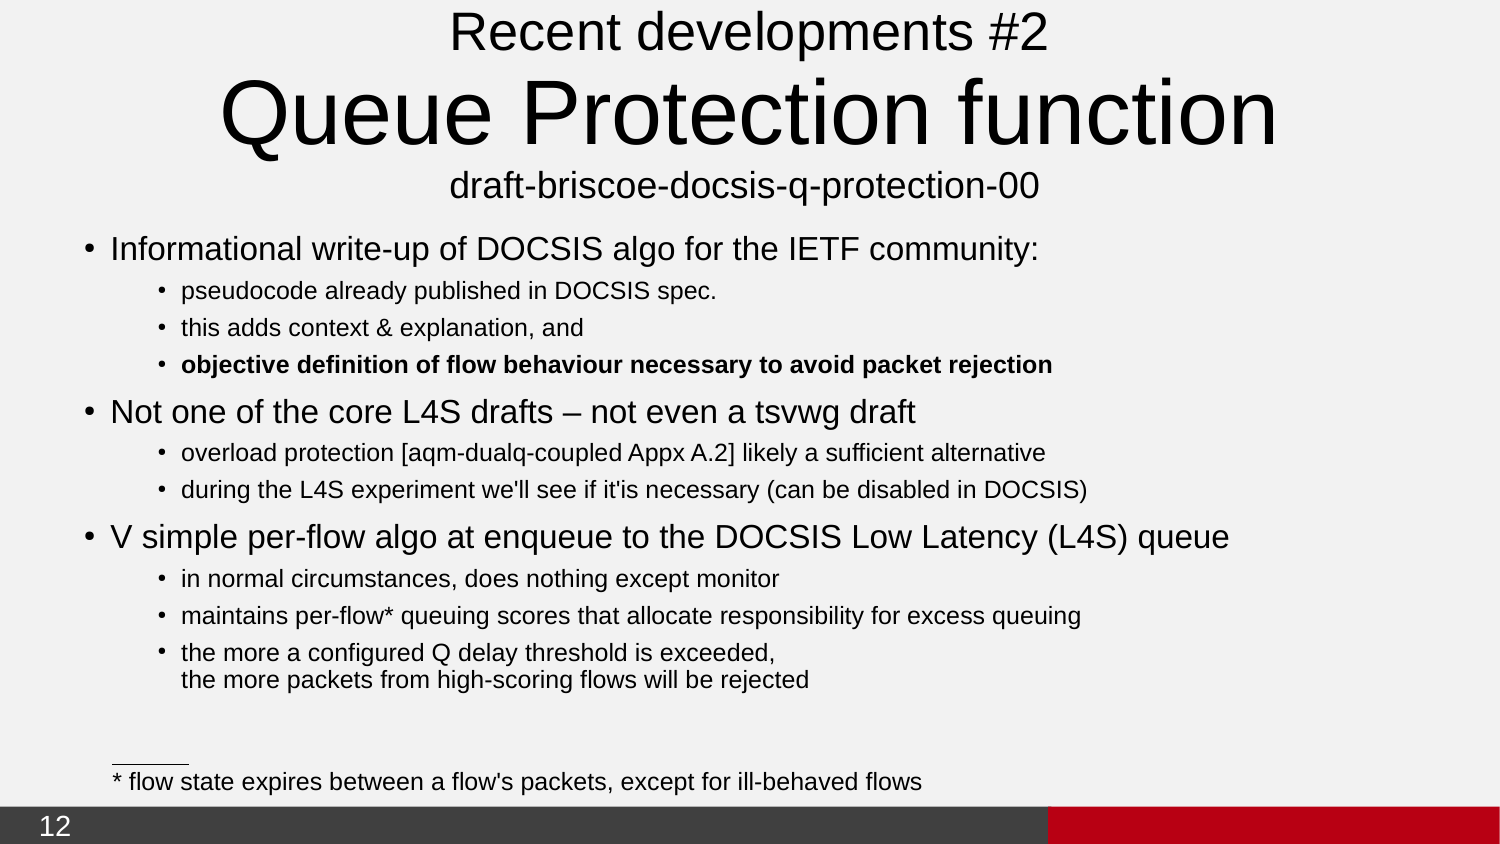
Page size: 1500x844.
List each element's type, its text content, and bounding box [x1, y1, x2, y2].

list Informational write-up of DOCSIS algo for the IETF community: pseudocode already published in DOCSIS spec. this adds context & explanation, and objective definition of flow behaviour necessary to avoid packet rejection Not one of the core L4S drafts – not even a tsvwg draft overload protection [aqm-dualq-coupled Appx A.2] likely a sufficient alternative during the L4S experiment we'll see if it'is necessary (can be disabled in DOCSIS) V simple per-flow algo at enqueue to the DOCSIS Low Latency (L4S) queue in normal circumstances, does nothing except monitor maintains per-flow* queuing scores that allocate responsibility for excess queuing the more a configured Q delay threshold is exceeded, the more packets from high-scoring flows will be rejected [75, 230, 1425, 698]
title Recent developments #2 Queue Protection function draft-briscoe-docsis-q-protection-00 [75, 1, 1425, 207]
text_box * flow state expires between a flow's packets, except for ill-behaved flows [97, 732, 940, 803]
